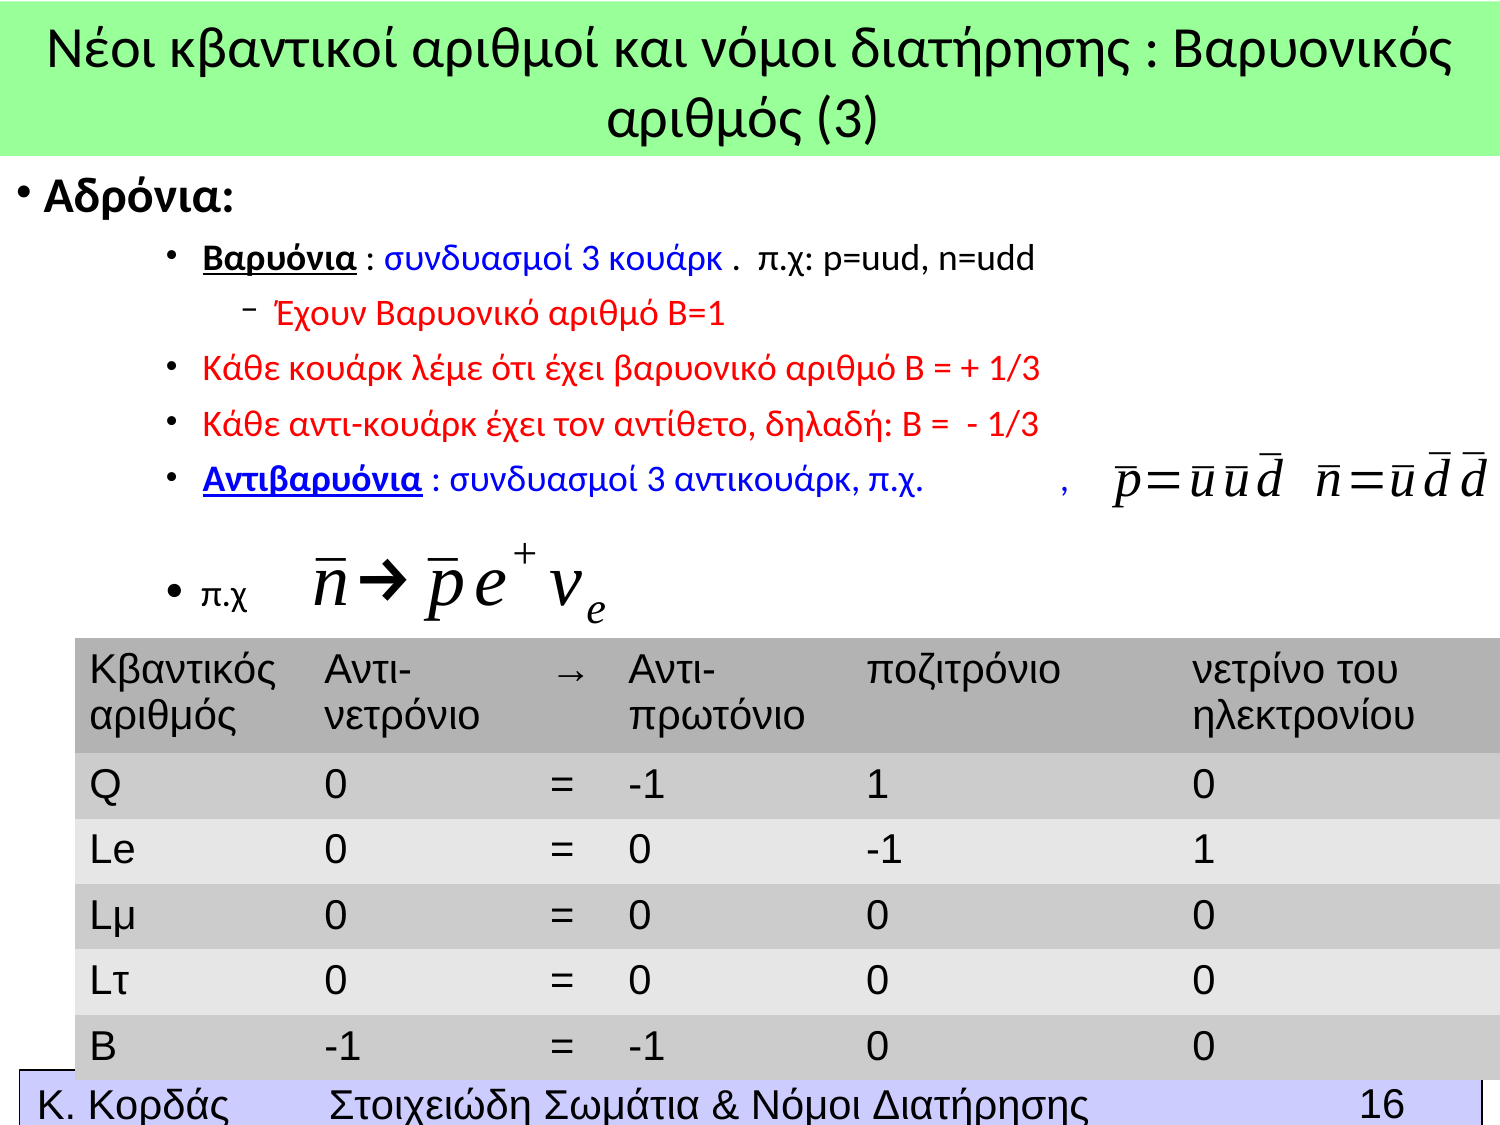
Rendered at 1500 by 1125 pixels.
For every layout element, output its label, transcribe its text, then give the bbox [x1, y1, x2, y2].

table_cell -1 [614, 1015, 851, 1080]
table_cell 1 [1178, 819, 1500, 884]
table_header Κβαντικός αριθμός [75, 638, 310, 753]
table_cell = [535, 1015, 614, 1080]
table_cell 0 [1178, 949, 1500, 1015]
table_cell 0 [851, 949, 1178, 1015]
table_cell = [535, 949, 614, 1015]
chart [1095, 450, 1300, 511]
table_cell = [535, 819, 614, 884]
table_cell -1 [614, 753, 851, 819]
table_cell 0 [614, 949, 851, 1015]
text_box Αδρόνια: Βαρυόνια : συνδυασμοί 3 κουάρκ . π.χ: p=uud, n=udd Έχουν Bαρυονικό αριθμό B=1 Κάθε κουάρκ λέμε ότι έχει βαρυονικό αριθμό Β = + 1/3 Κάθε αντι-κουάρκ έχει τον αντίθετο, δηλαδή: Β = - 1/3 Αντιβαρυόνια : συνδυασμοί 3 αντικουάρκ, π.χ. , π.χ [0, 154, 1424, 1013]
table_cell -1 [310, 1015, 535, 1080]
table_cell 0 [614, 884, 851, 949]
table_cell 0 [1178, 1015, 1500, 1080]
table_cell 0 [310, 753, 535, 819]
table_cell -1 [851, 819, 1178, 884]
chart [1302, 449, 1500, 510]
table_cell = [535, 884, 614, 949]
table_cell 0 [310, 819, 535, 884]
table_cell Β [75, 1015, 310, 1080]
table_cell 0 [1178, 884, 1500, 949]
table_header → [535, 638, 614, 753]
table_cell 0 [851, 884, 1178, 949]
chart [294, 526, 626, 632]
table_cell 0 [851, 1015, 1178, 1080]
table_cell Lμ [75, 884, 310, 949]
table_header νετρίνο του ηλεκτρονίου [1178, 638, 1500, 753]
table_header Αντι-πρωτόνιο [614, 638, 851, 753]
table_cell Le [75, 819, 310, 884]
text_box Νέοι κβαντικοί αριθμοί και νόμοι διατήρησης : Βαρυονικός αριθμός (3) [0, 1, 1500, 156]
table_cell 0 [1178, 753, 1500, 819]
table_cell = [535, 753, 614, 819]
table_cell 1 [851, 753, 1178, 819]
table_header Αντι-νετρόνιο [310, 638, 535, 753]
table_cell Lτ [75, 949, 310, 1015]
table_header ποζιτρόνιο [851, 638, 1178, 753]
table_cell 0 [310, 884, 535, 949]
table_cell Q [75, 753, 310, 819]
table_cell 0 [310, 949, 535, 1015]
table_cell 0 [614, 819, 851, 884]
